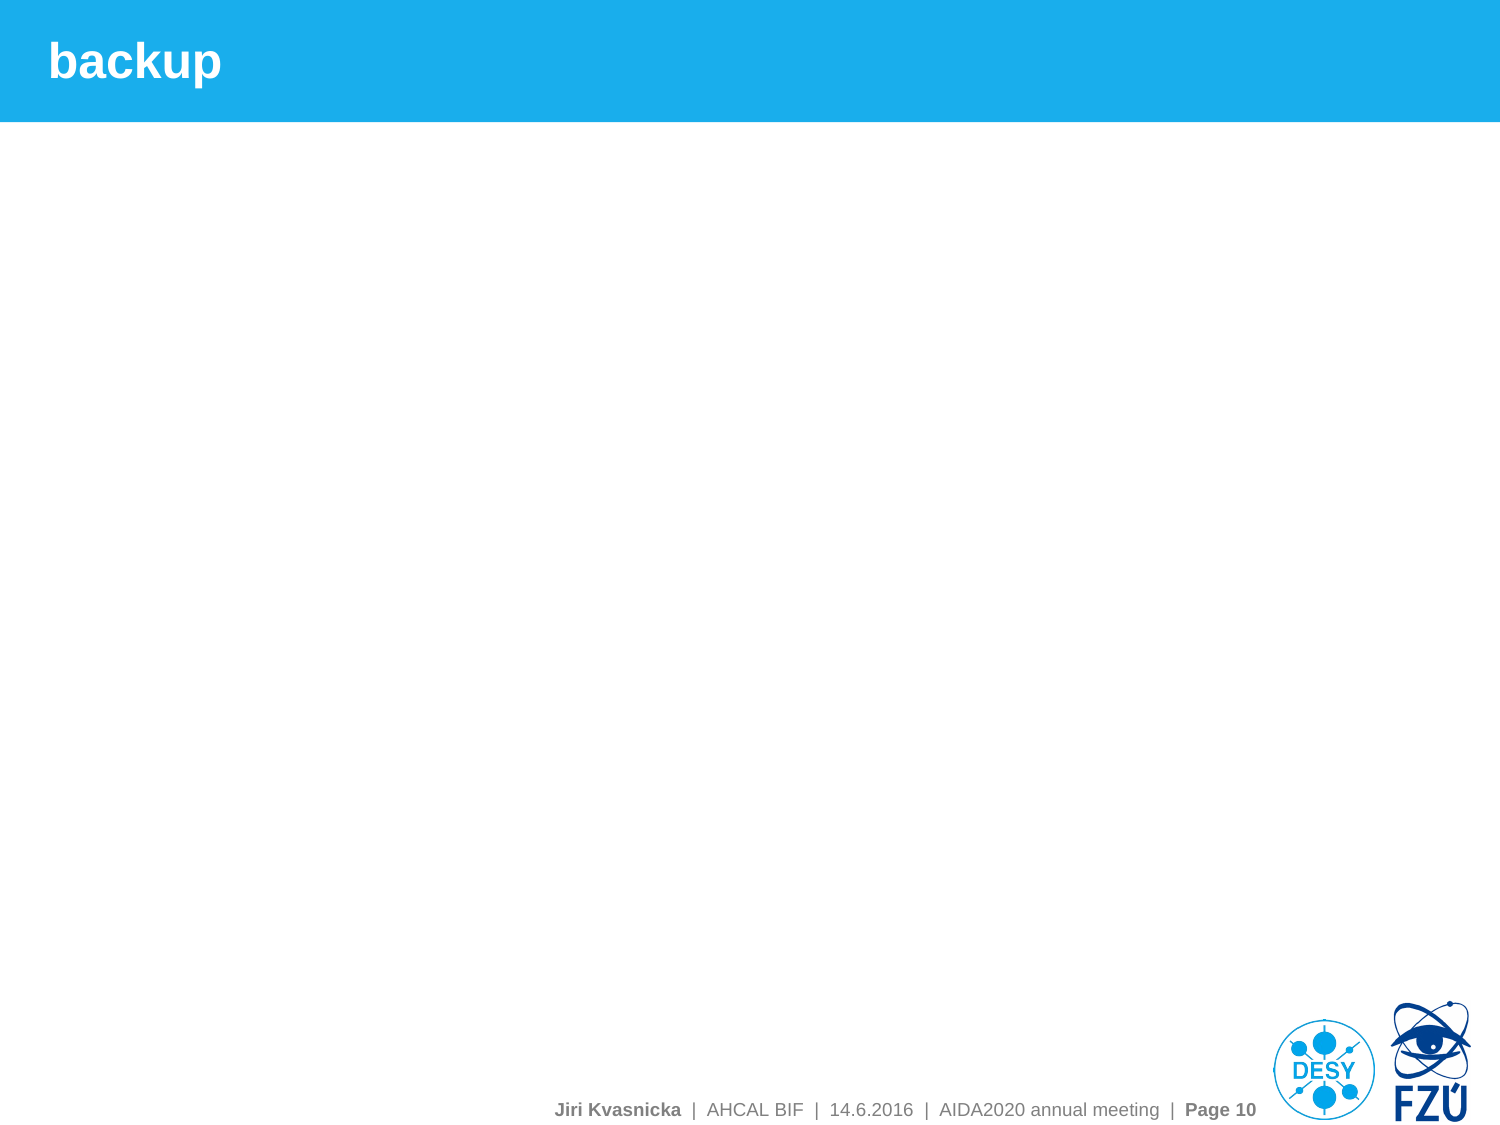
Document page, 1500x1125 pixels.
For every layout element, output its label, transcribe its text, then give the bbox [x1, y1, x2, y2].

picture [1390, 1000, 1471, 1122]
title backup [47, 16, 1446, 107]
picture [1273, 1019, 1375, 1120]
